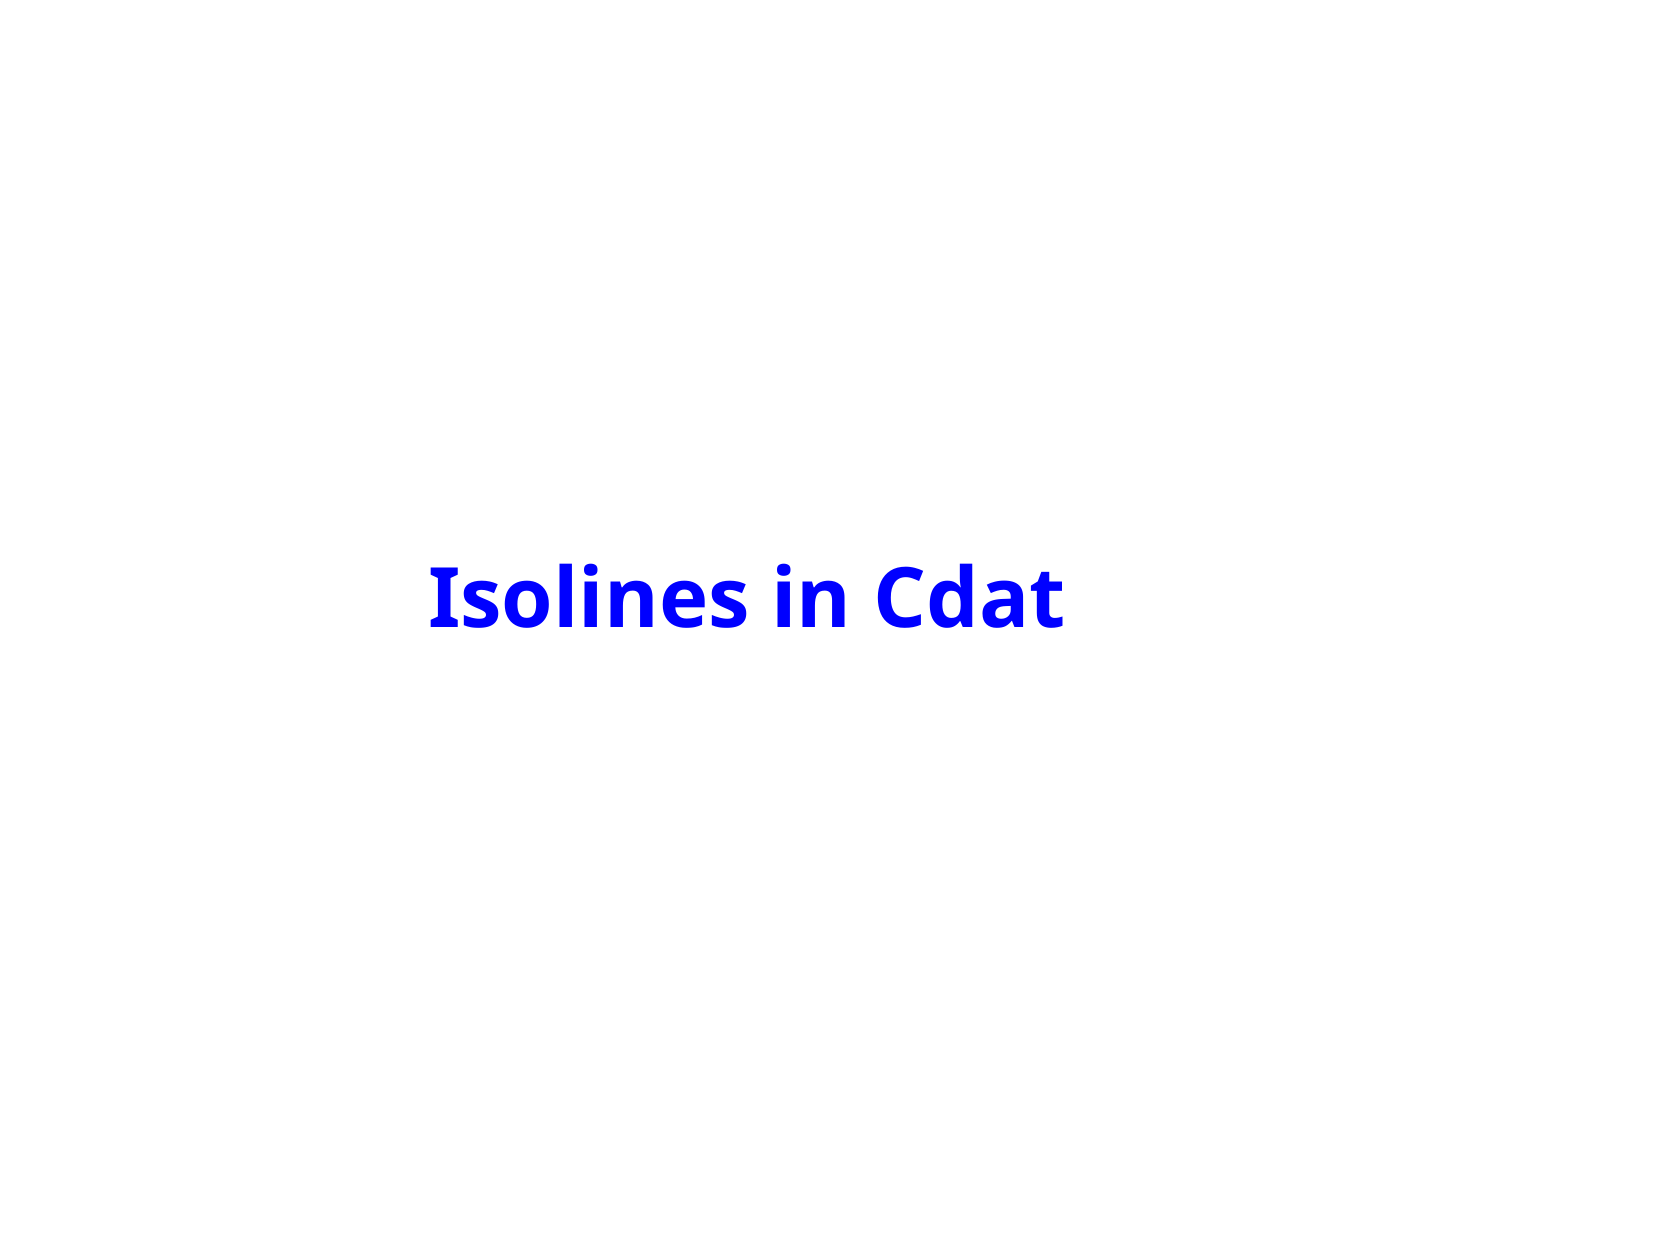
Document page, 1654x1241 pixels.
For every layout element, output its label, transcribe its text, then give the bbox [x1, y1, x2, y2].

text_box Isolines in Cdat [413, 531, 1152, 662]
